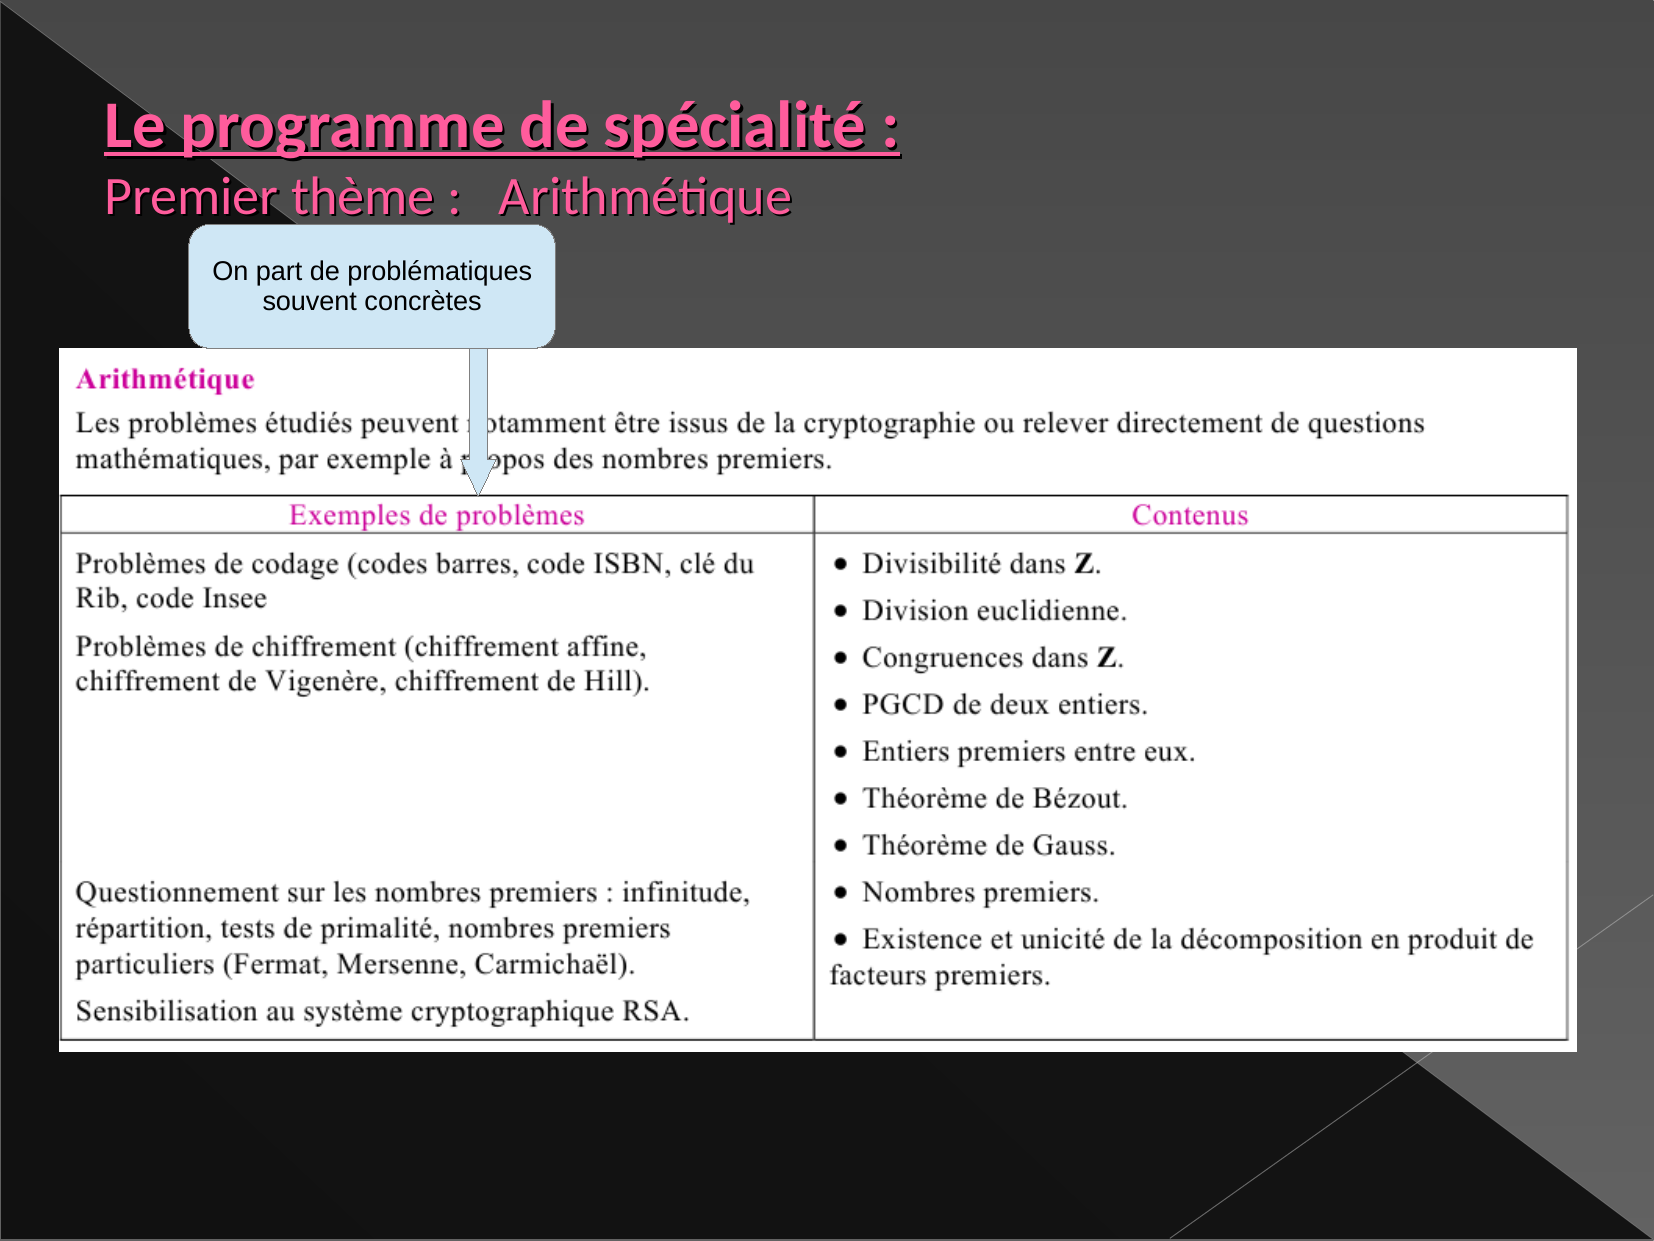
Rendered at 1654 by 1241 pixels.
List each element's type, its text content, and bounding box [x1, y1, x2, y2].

text_box On part de problématiques souvent concrètes [188, 224, 556, 349]
title Le programme de spécialité : Premier thème : Arithmétique [0, 49, 1489, 257]
picture [59, 348, 1577, 1052]
text_box [460, 348, 497, 497]
